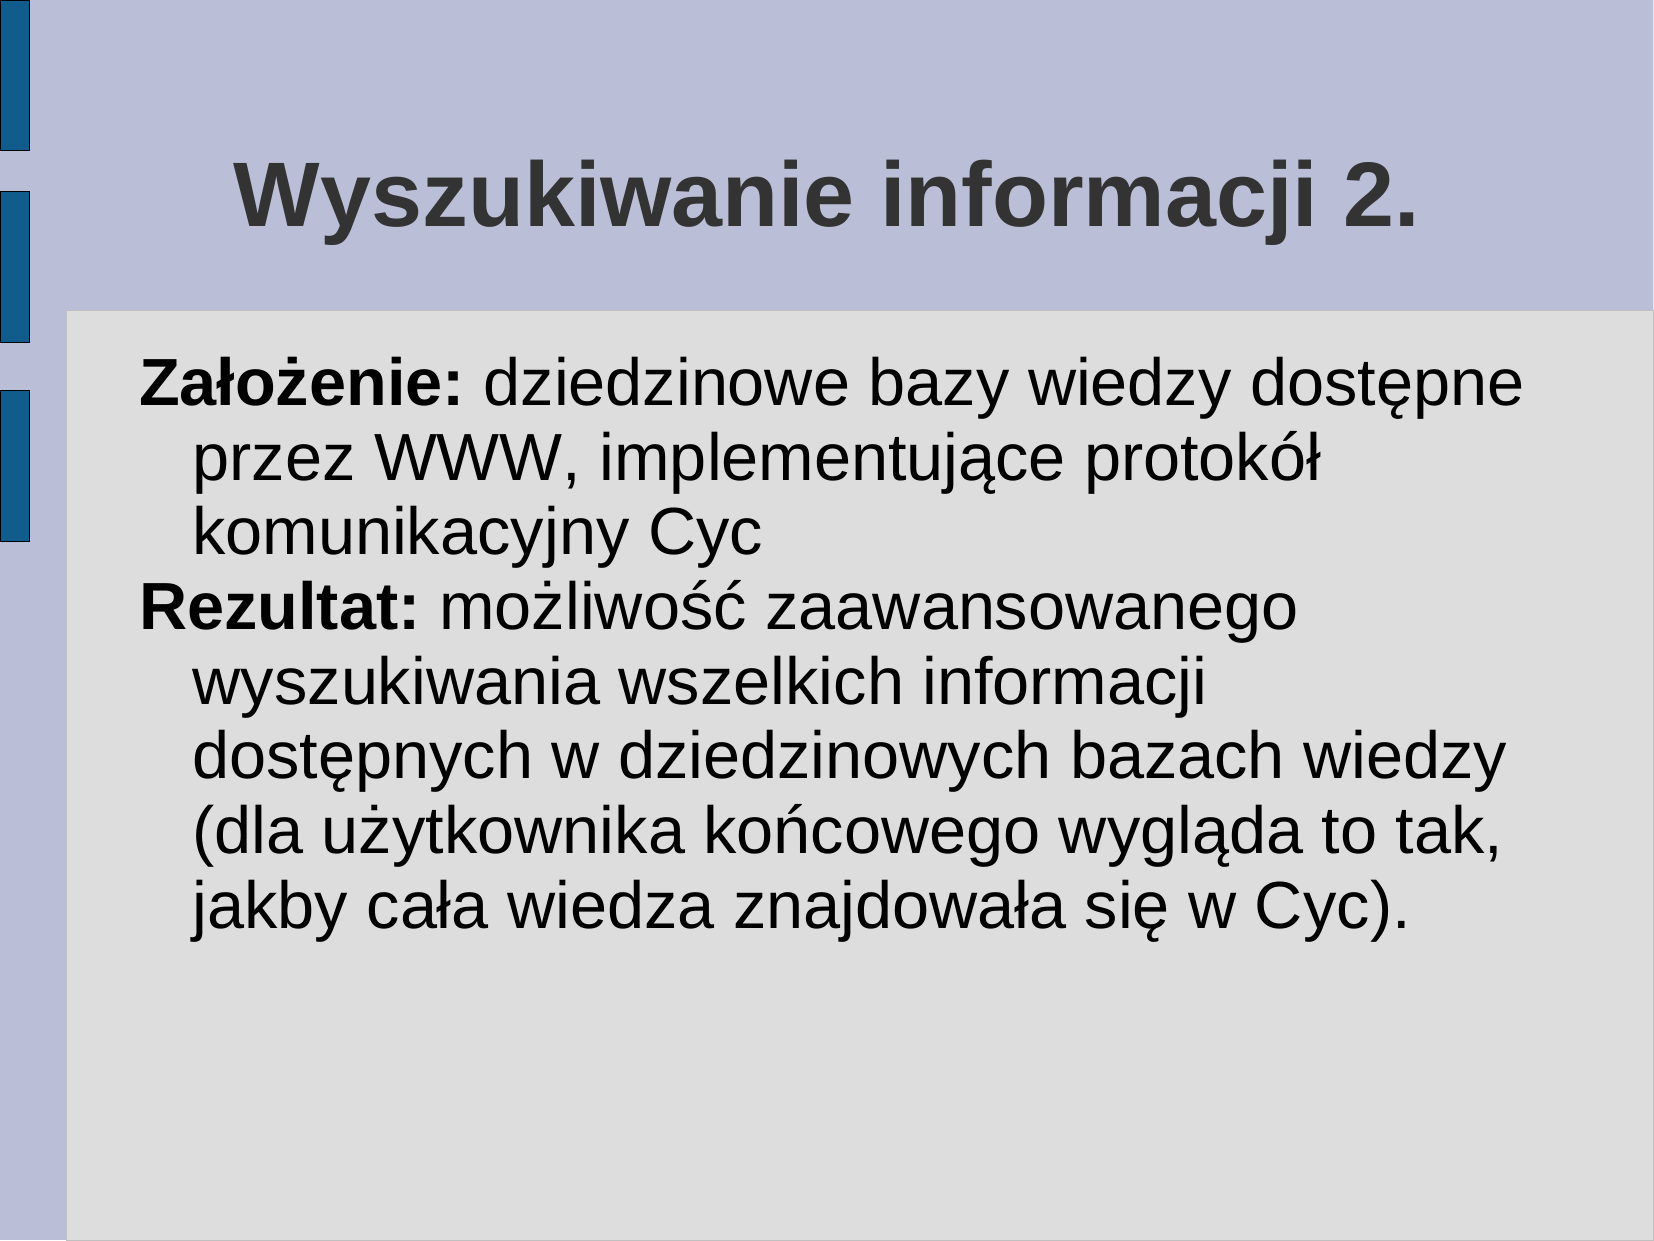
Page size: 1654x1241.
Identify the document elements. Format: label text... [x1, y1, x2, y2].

list Założenie: dziedzinowe bazy wiedzy dostępne przez WWW, implementujące protokół komunikacyjny Cyc Rezultat: możliwość zaawansowanego wyszukiwania wszelkich informacji dostępnych w dziedzinowych bazach wiedzy (dla użytkownika końcowego wygląda to tak, jakby cała wiedza znajdowała się w Cyc). [121, 344, 1534, 1127]
title Wyszukiwanie informacji 2. [121, 91, 1534, 299]
